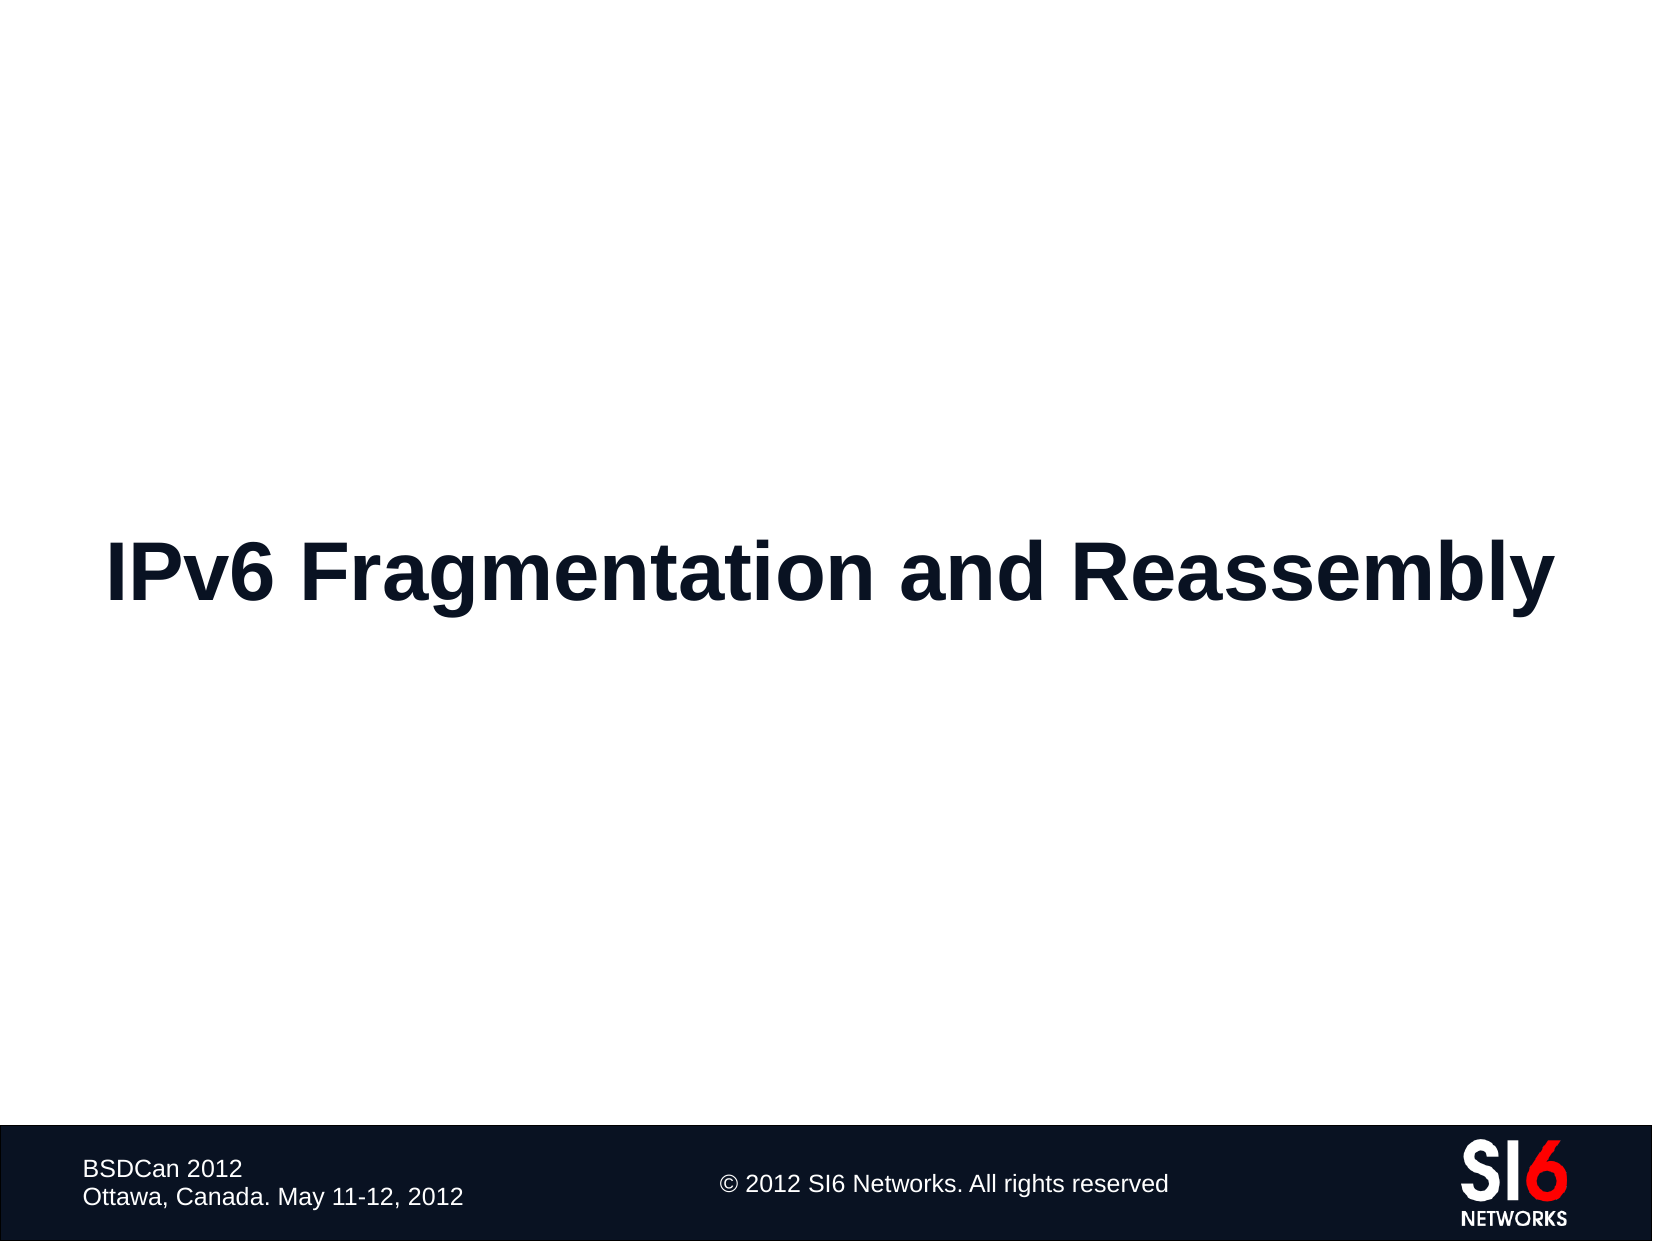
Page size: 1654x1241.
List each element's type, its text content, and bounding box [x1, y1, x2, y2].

picture [1461, 1139, 1567, 1226]
title IPv6 Fragmentation and Reassembly [86, 467, 1576, 676]
